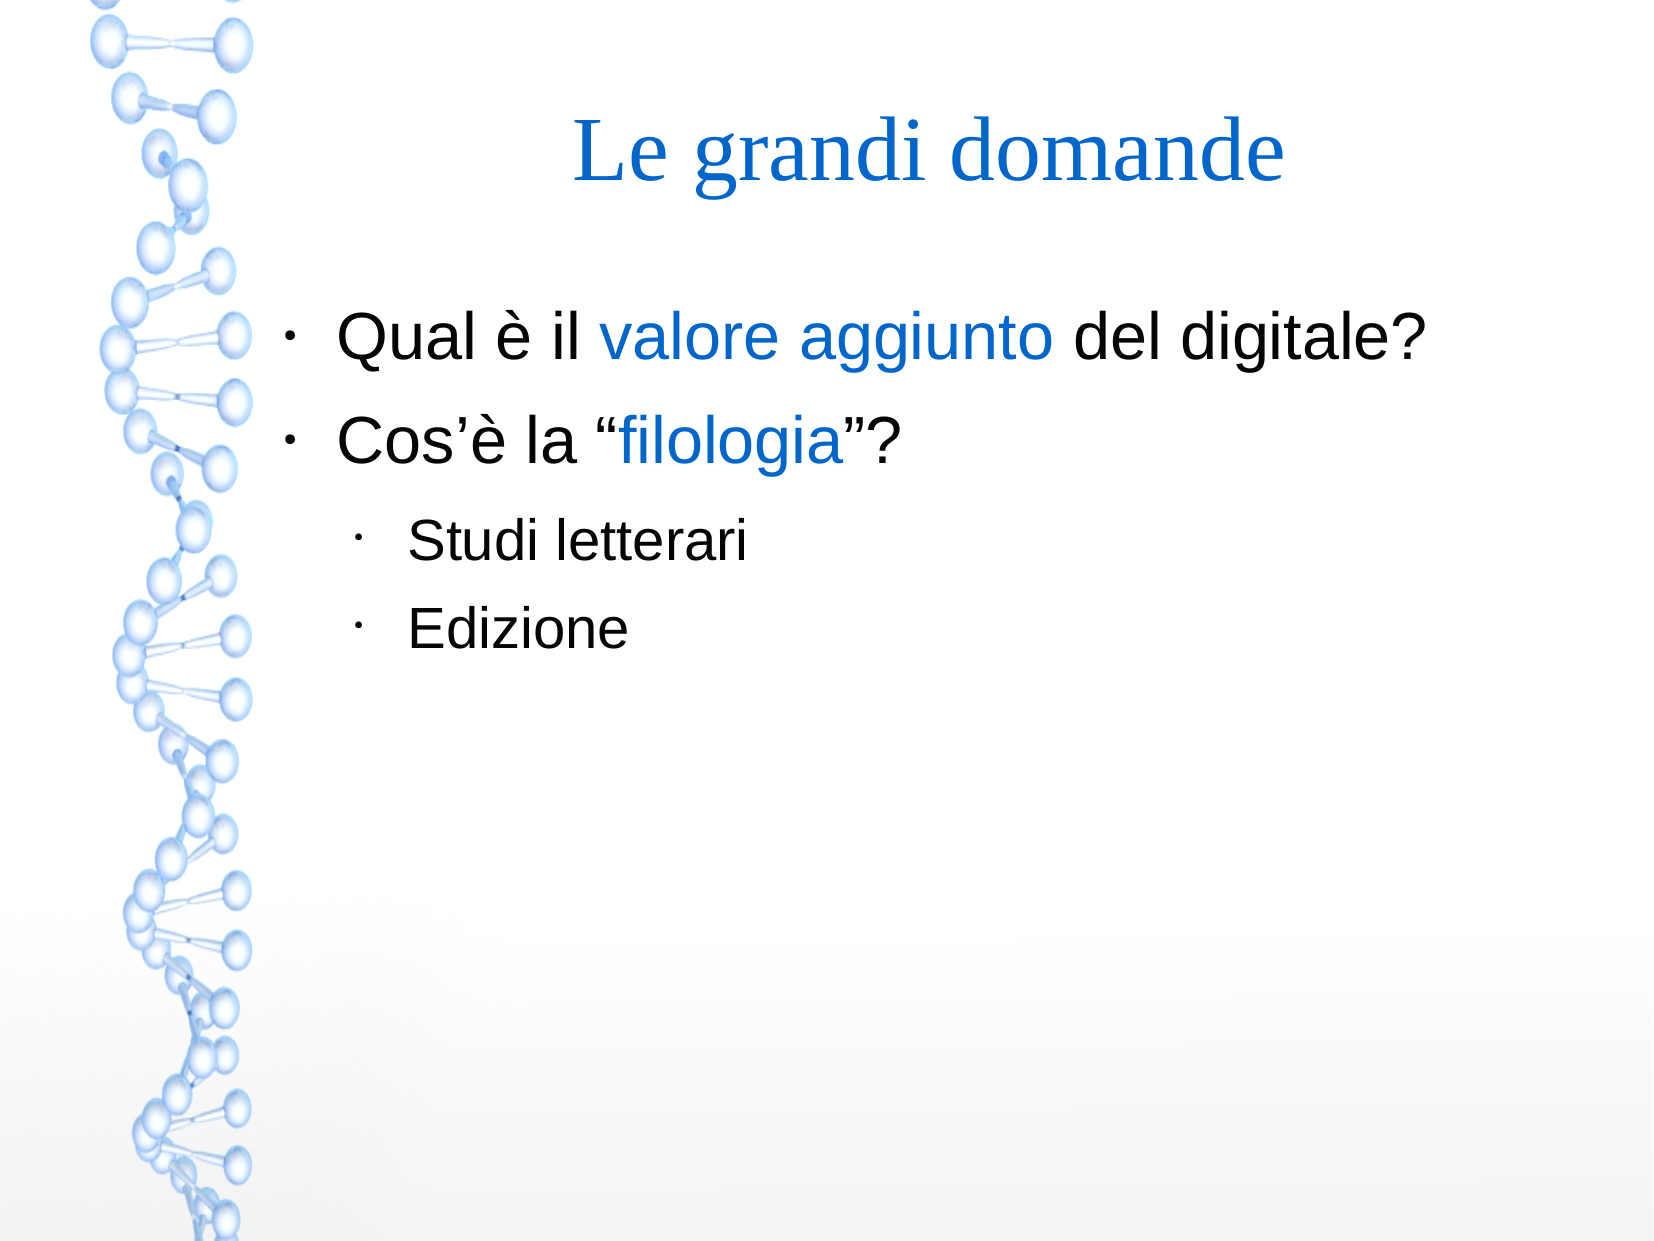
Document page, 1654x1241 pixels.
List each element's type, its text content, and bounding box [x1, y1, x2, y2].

title Le grandi domande [265, 47, 1595, 252]
list Qual è il valore aggiunto del digitale? Cos’è la “filologia”? Studi letterari Edizione [265, 299, 1595, 1019]
picture [0, 0, 1654, 1241]
